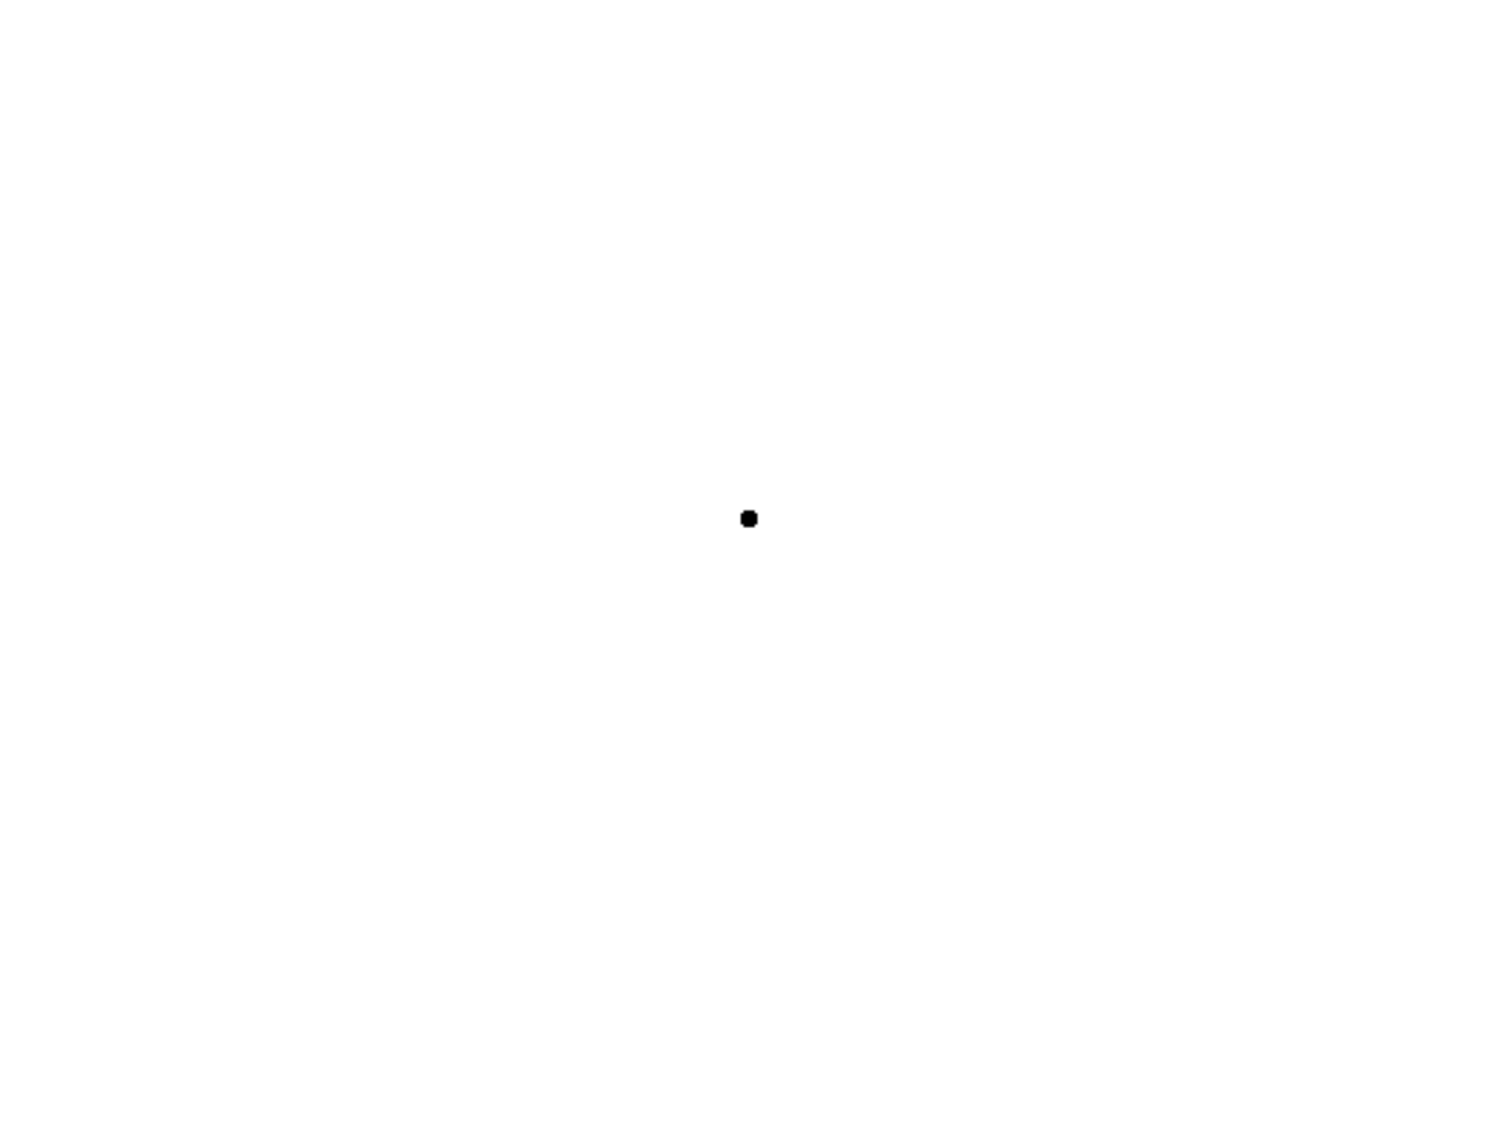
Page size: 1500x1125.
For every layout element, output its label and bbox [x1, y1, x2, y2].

picture [348, 154, 1152, 959]
